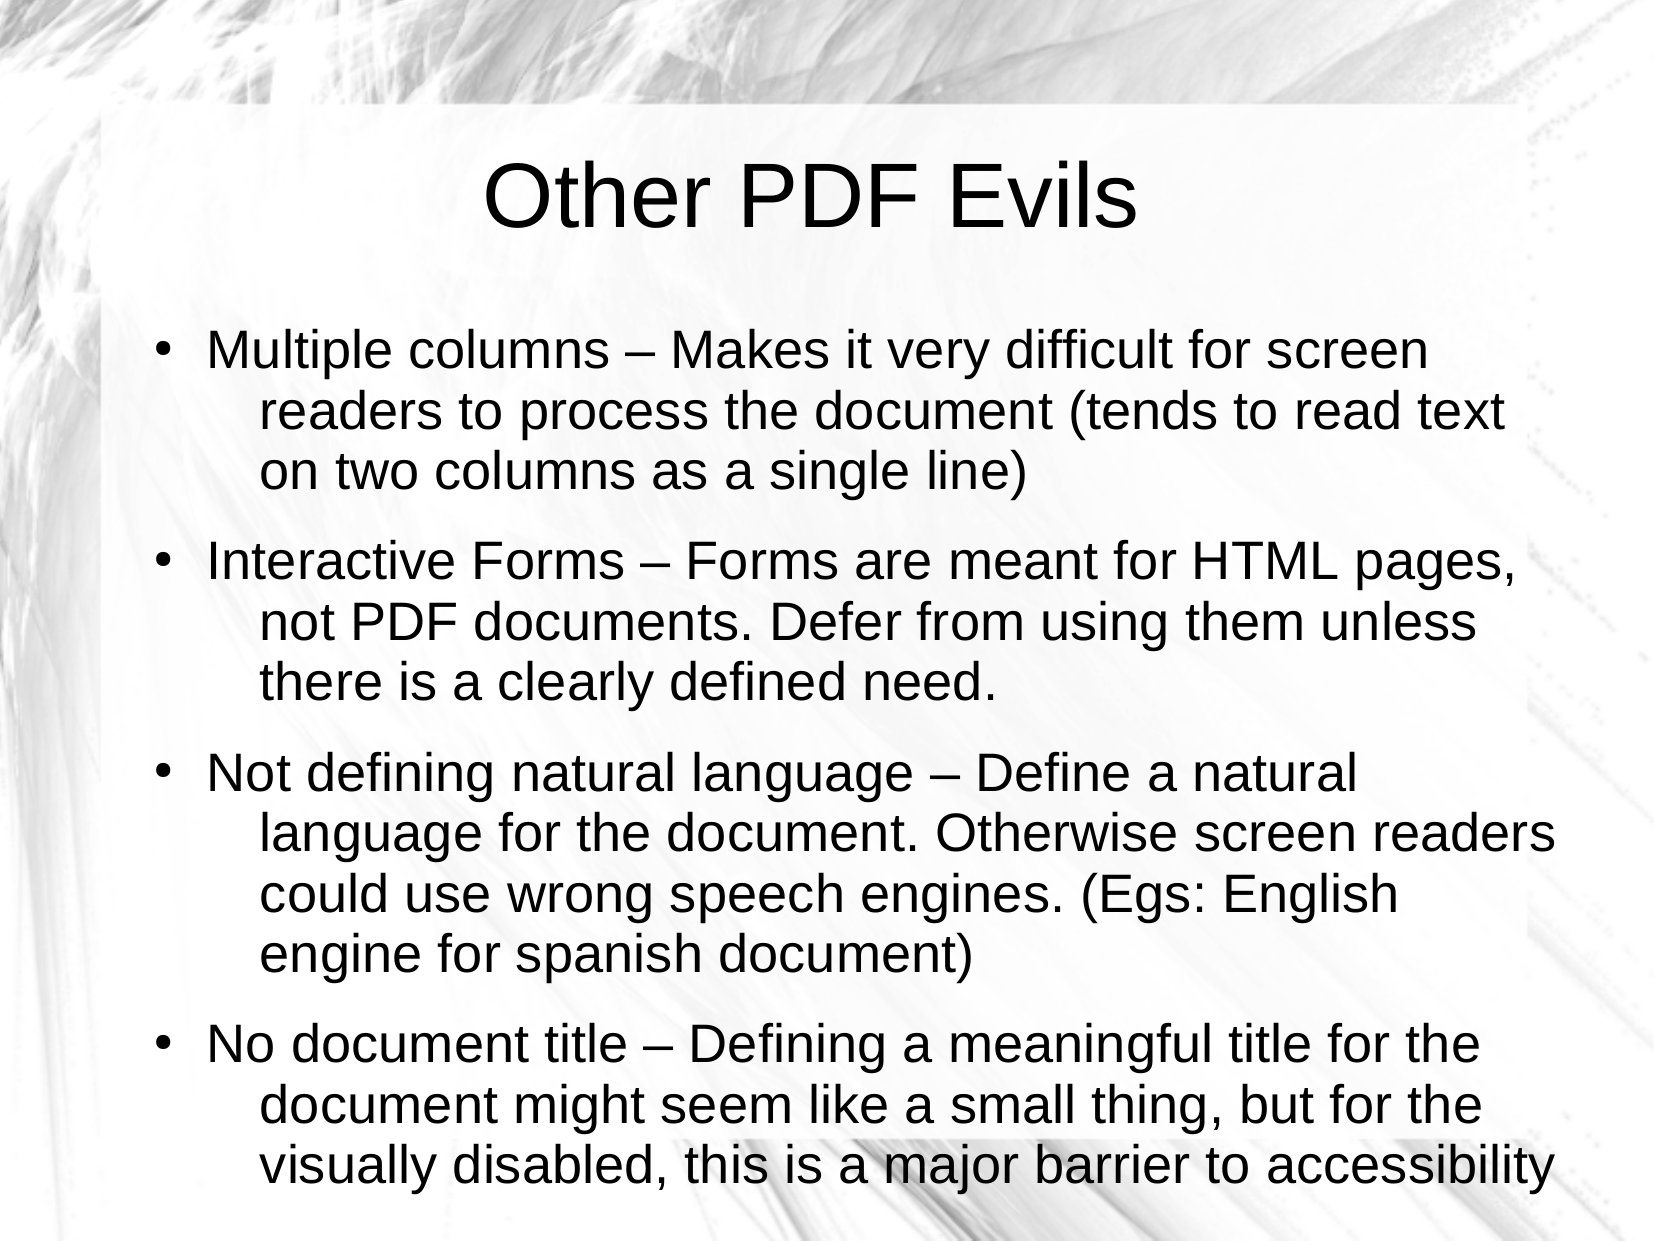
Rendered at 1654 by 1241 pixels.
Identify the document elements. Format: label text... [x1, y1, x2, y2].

picture [0, 0, 1654, 1241]
list Multiple columns – Makes it very difficult for screen readers to process the document (tends to read text on two columns as a single line) Interactive Forms – Forms are meant for HTML pages, not PDF documents. Defer from using them unless there is a clearly defined need. Not defining natural language – Define a natural language for the document. Otherwise screen readers could use wrong speech engines. (Egs: English engine for spanish document) No document title – Defining a meaningful title for the document might seem like a small thing, but for the visually disabled, this is a major barrier to accessibility [118, 319, 1571, 1196]
title Other PDF Evils [118, 119, 1506, 273]
